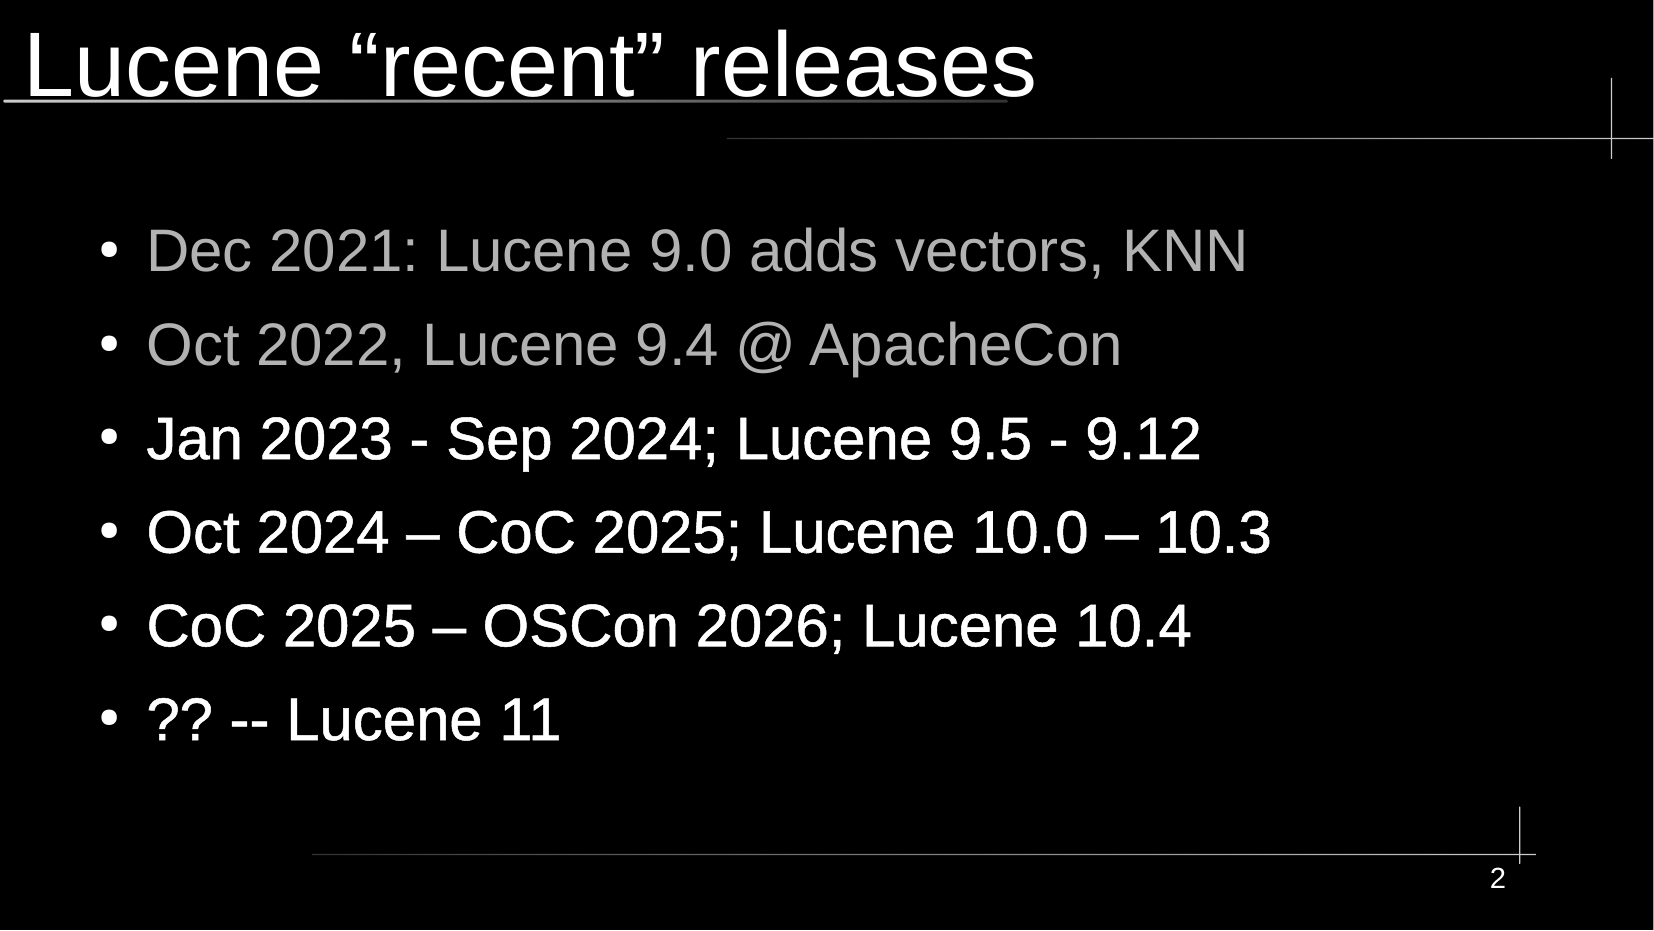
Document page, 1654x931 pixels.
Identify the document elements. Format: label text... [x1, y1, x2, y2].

title Lucene “recent” releases [23, 11, 1589, 119]
list Dec 2021: Lucene 9.0 adds vectors, KNN Oct 2022, Lucene 9.4 @ ApacheCon Jan 2023 - Sep 2024; Lucene 9.5 - 9.12 Oct 2024 – CoC 2025; Lucene 10.0 – 10.3 CoC 2025 – OSCon 2026; Lucene 10.4 ?? -- Lucene 11 [82, 217, 1571, 758]
